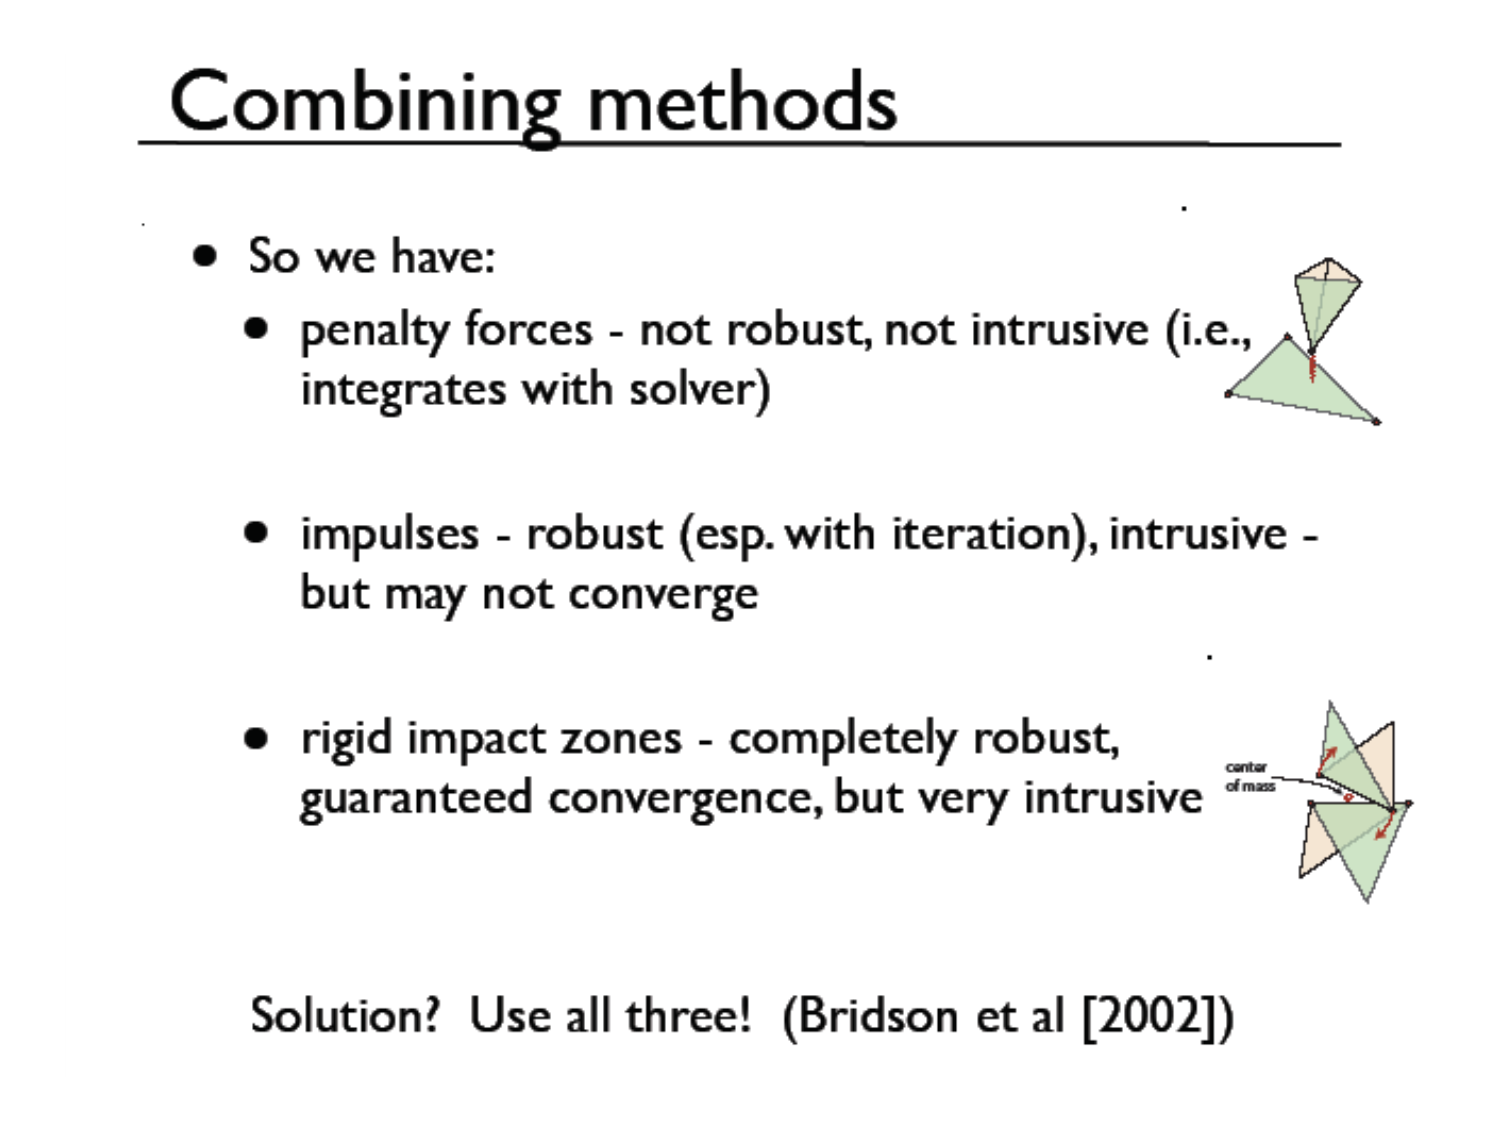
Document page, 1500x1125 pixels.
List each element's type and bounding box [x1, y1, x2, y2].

picture [64, 54, 1459, 1077]
